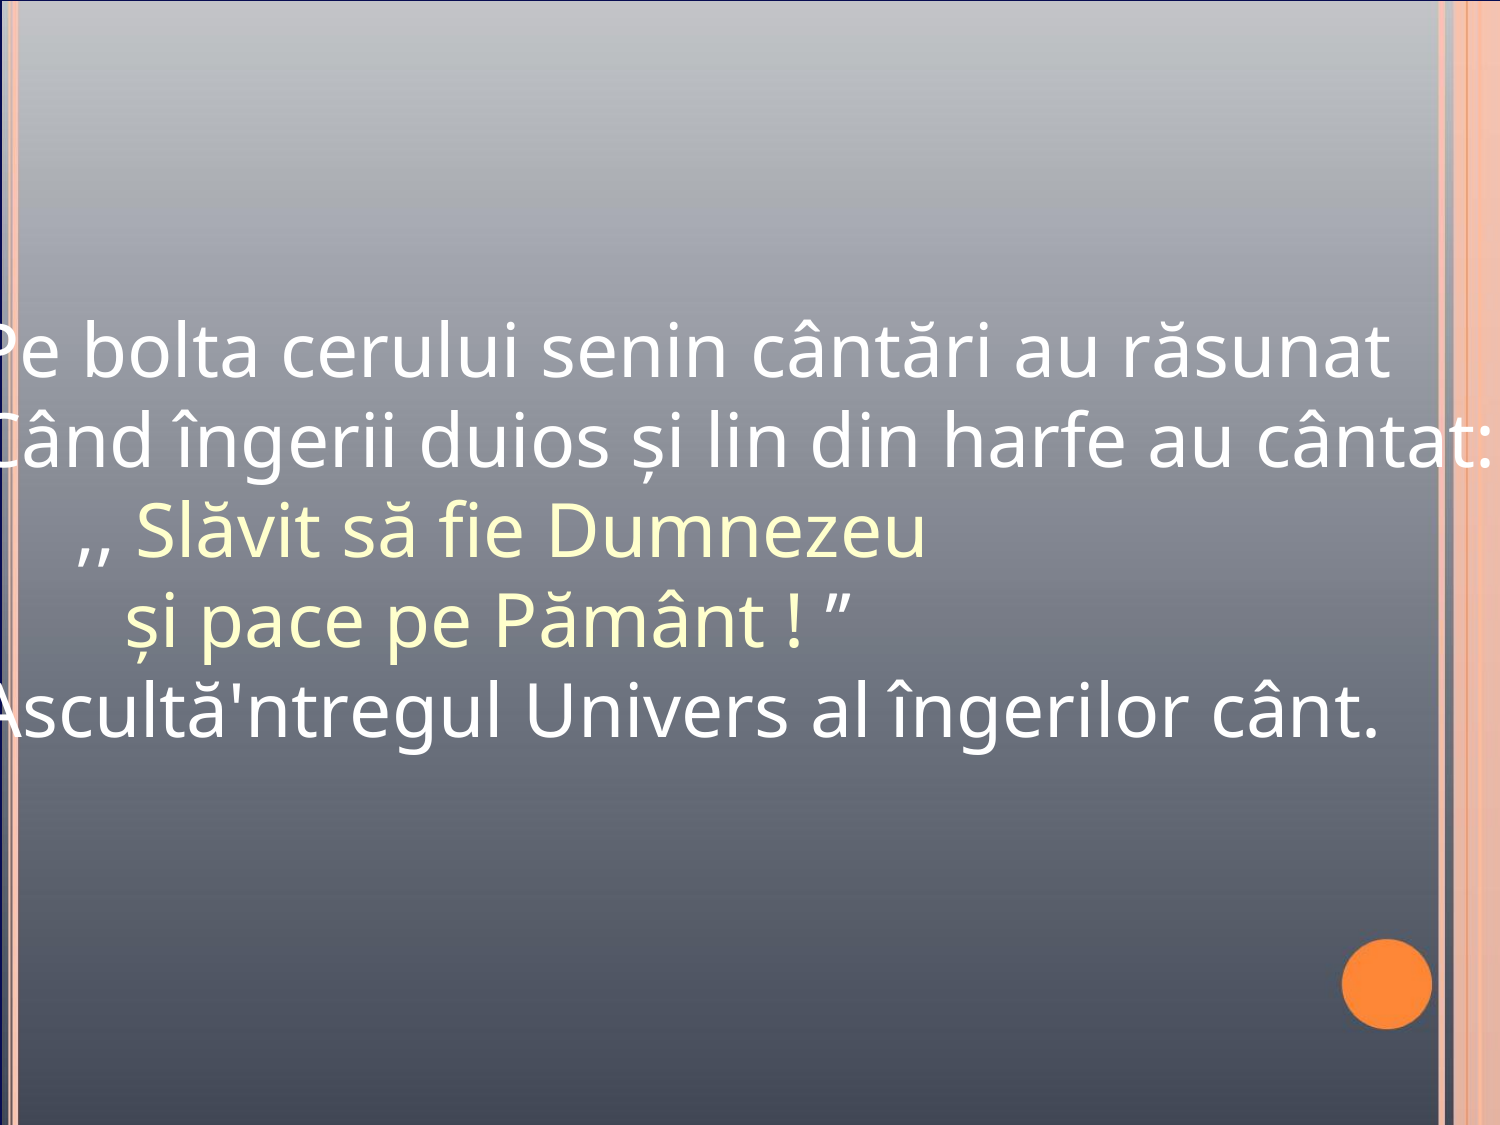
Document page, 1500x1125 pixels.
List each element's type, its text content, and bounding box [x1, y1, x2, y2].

picture [2, 1, 1500, 295]
text_box Pe bolta cerului senin cântări au răsunat Când îngerii duios şi lin din harfe au cântat: ,, Slăvit să fie Dumnezeu şi pace pe Pământ ! ’’ Ascultă'ntregul Univers al îngerilor cânt. [0, 295, 1500, 761]
picture [2, 761, 1500, 1125]
